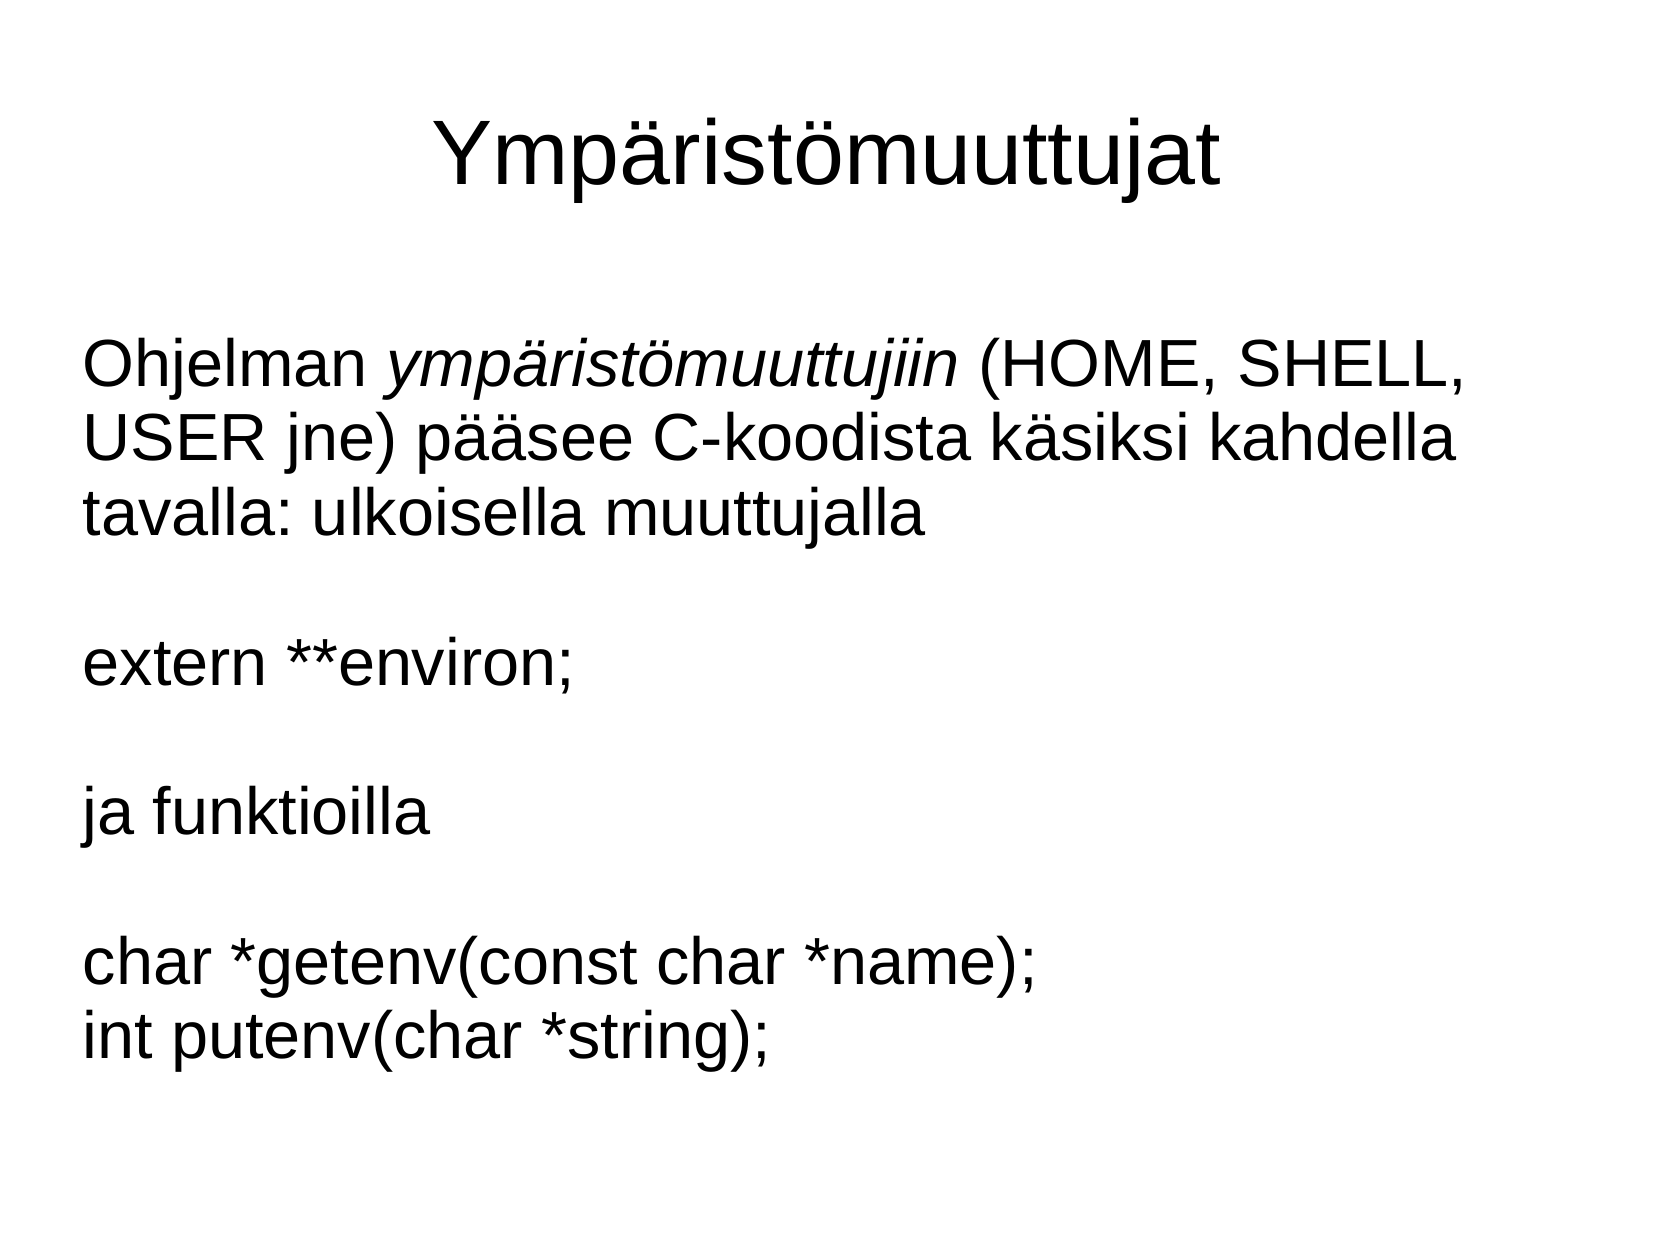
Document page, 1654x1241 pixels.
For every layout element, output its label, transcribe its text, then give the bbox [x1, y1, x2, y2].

subtitle Ohjelman ympäristömuuttujiin (HOME, SHELL, USER jne) pääsee C-koodista käsiksi kahdella tavalla: ulkoisella muuttujalla extern **environ; ja funktioilla char *getenv(const char *name); int putenv(char *string); [82, 297, 1571, 1102]
title Ympäristömuuttujat [82, 56, 1571, 250]
